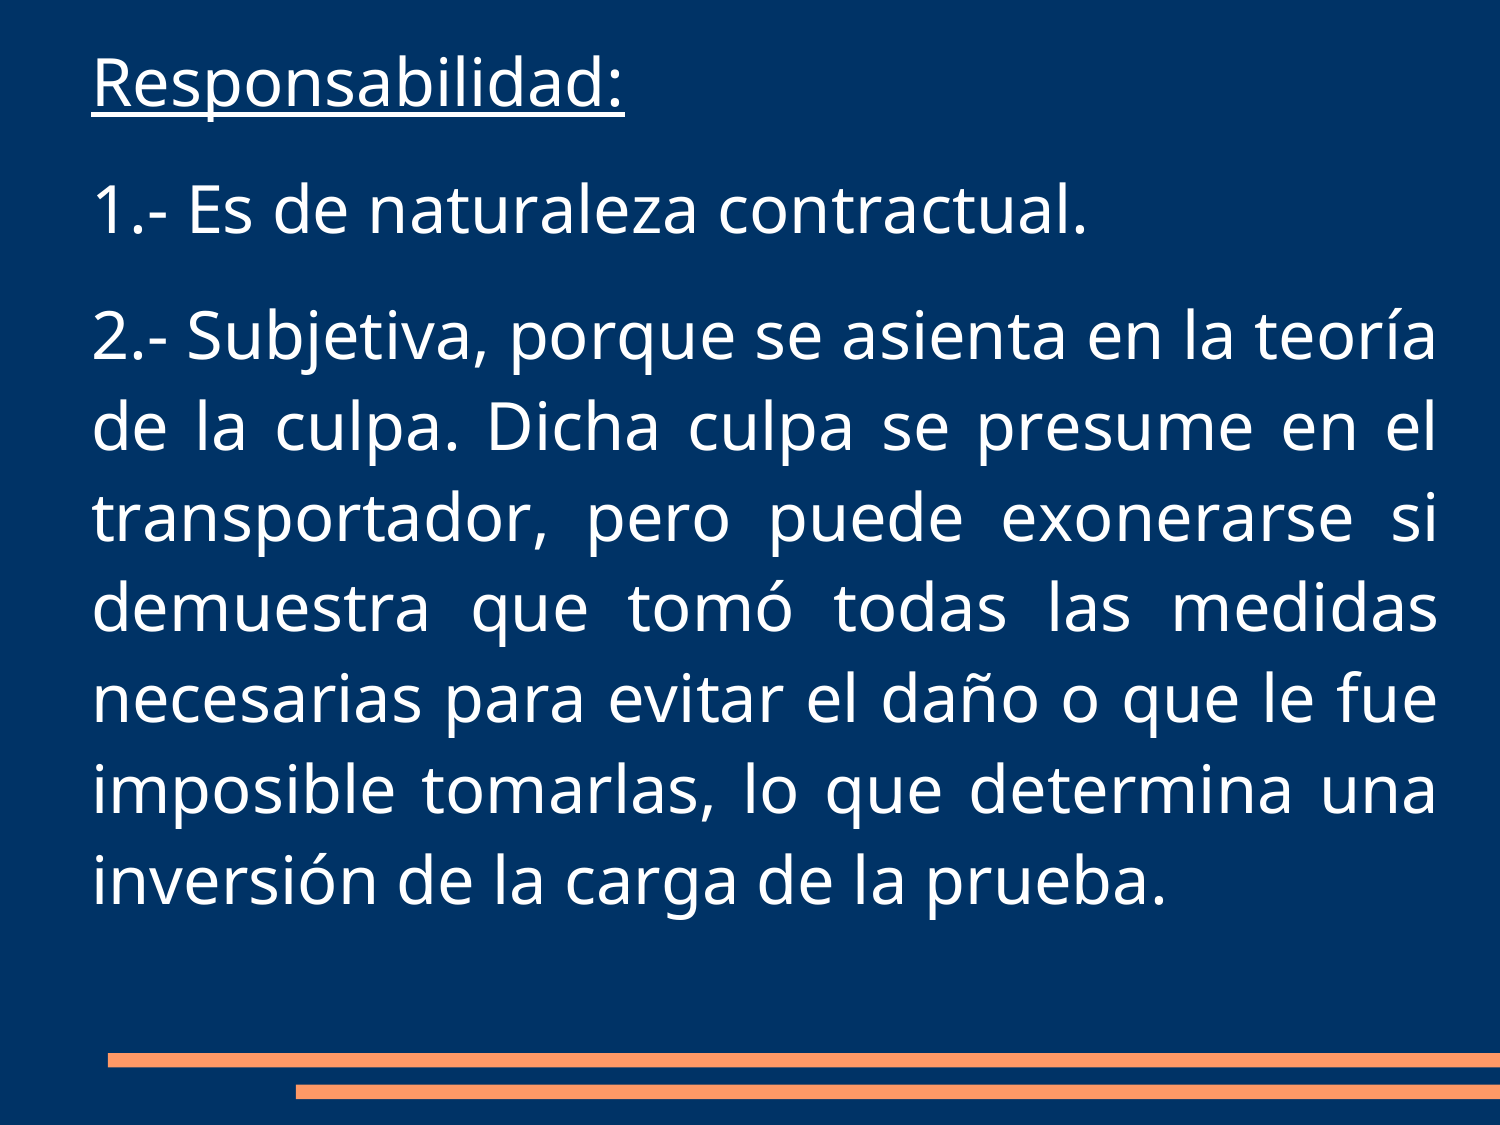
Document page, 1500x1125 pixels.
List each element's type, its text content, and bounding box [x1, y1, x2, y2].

list Responsabilidad: 1.- Es de naturaleza contractual. 2.- Subjetiva, porque se asienta en la teoría de la culpa. Dicha culpa se presume en el transportador, pero puede exonerarse si demuestra que tomó todas las medidas necesarias para evitar el daño o que le fue imposible tomarlas, lo que determina una inversión de la carga de la prueba. [91, 35, 1441, 885]
